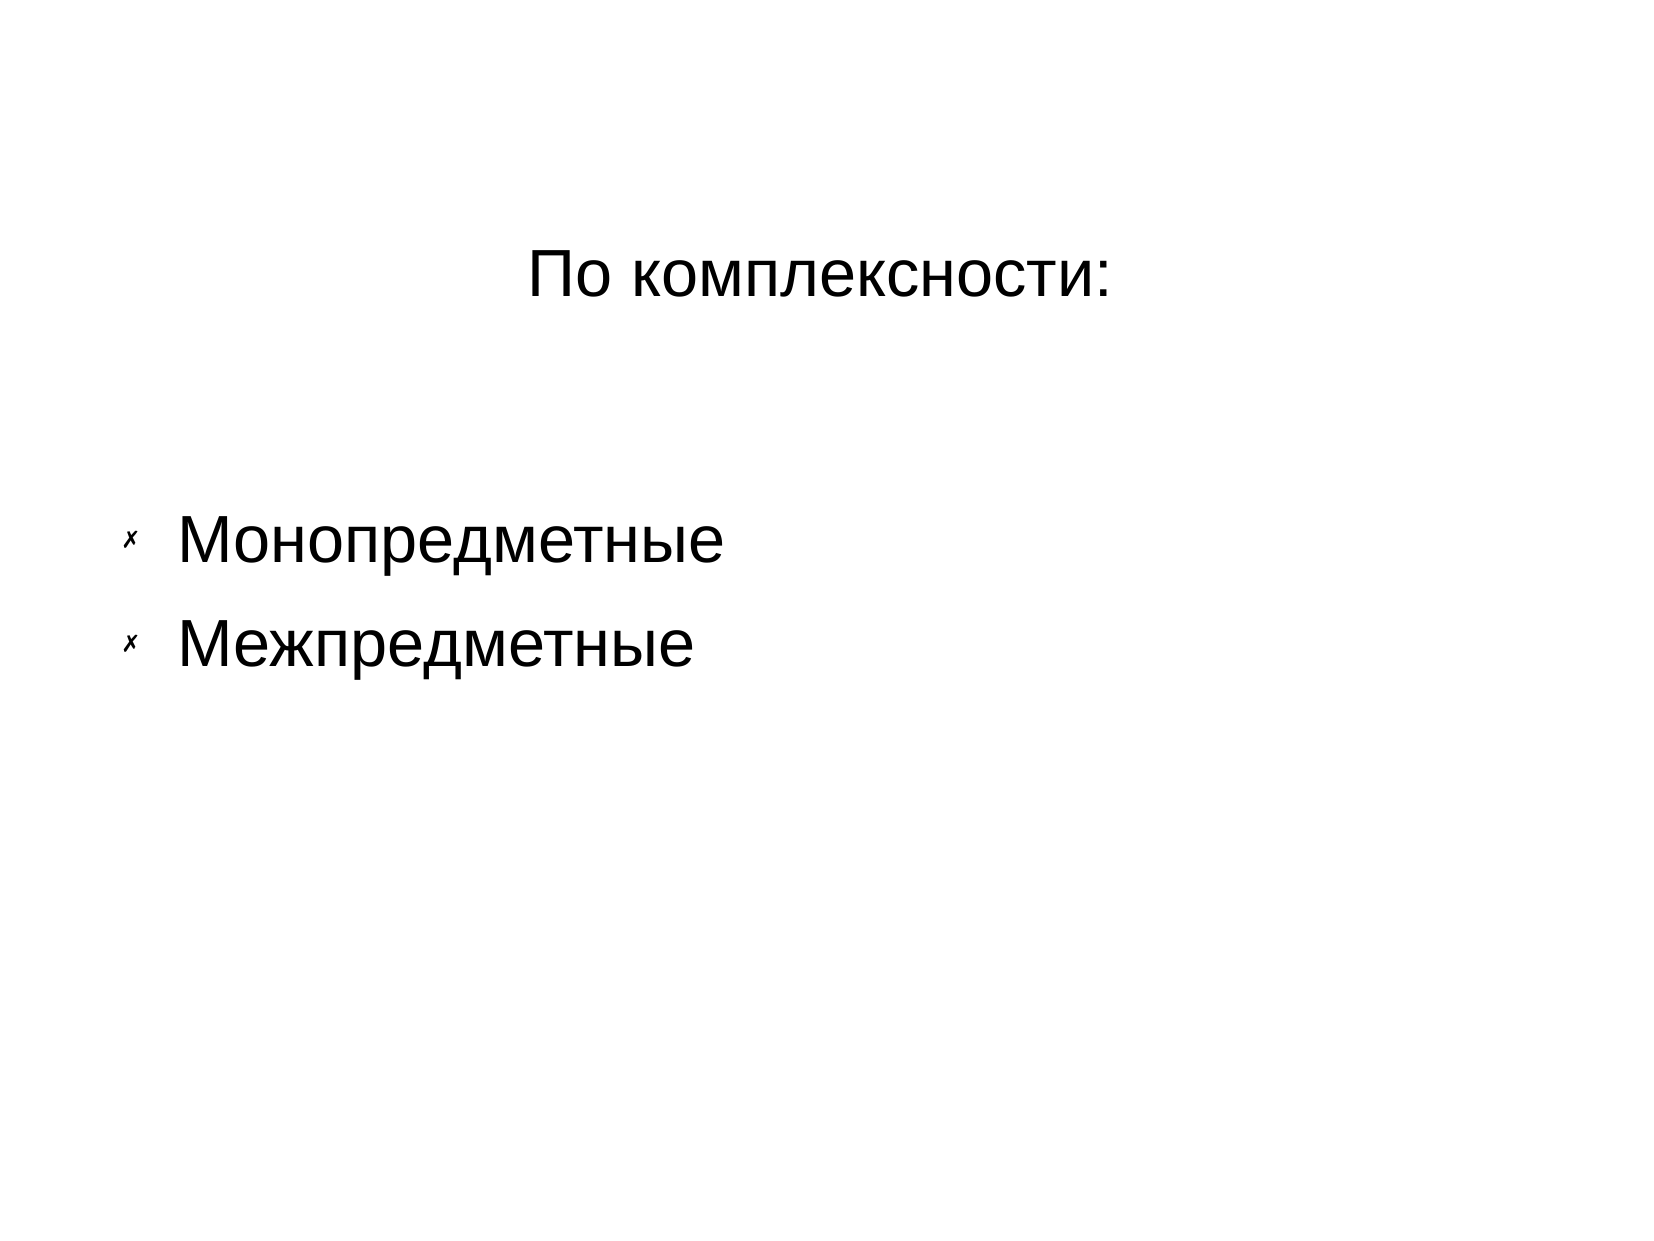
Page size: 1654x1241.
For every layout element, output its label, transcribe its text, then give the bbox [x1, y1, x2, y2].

list Монопредметные Межпредметные [106, 501, 1595, 685]
title По комплексности: [76, 177, 1565, 370]
